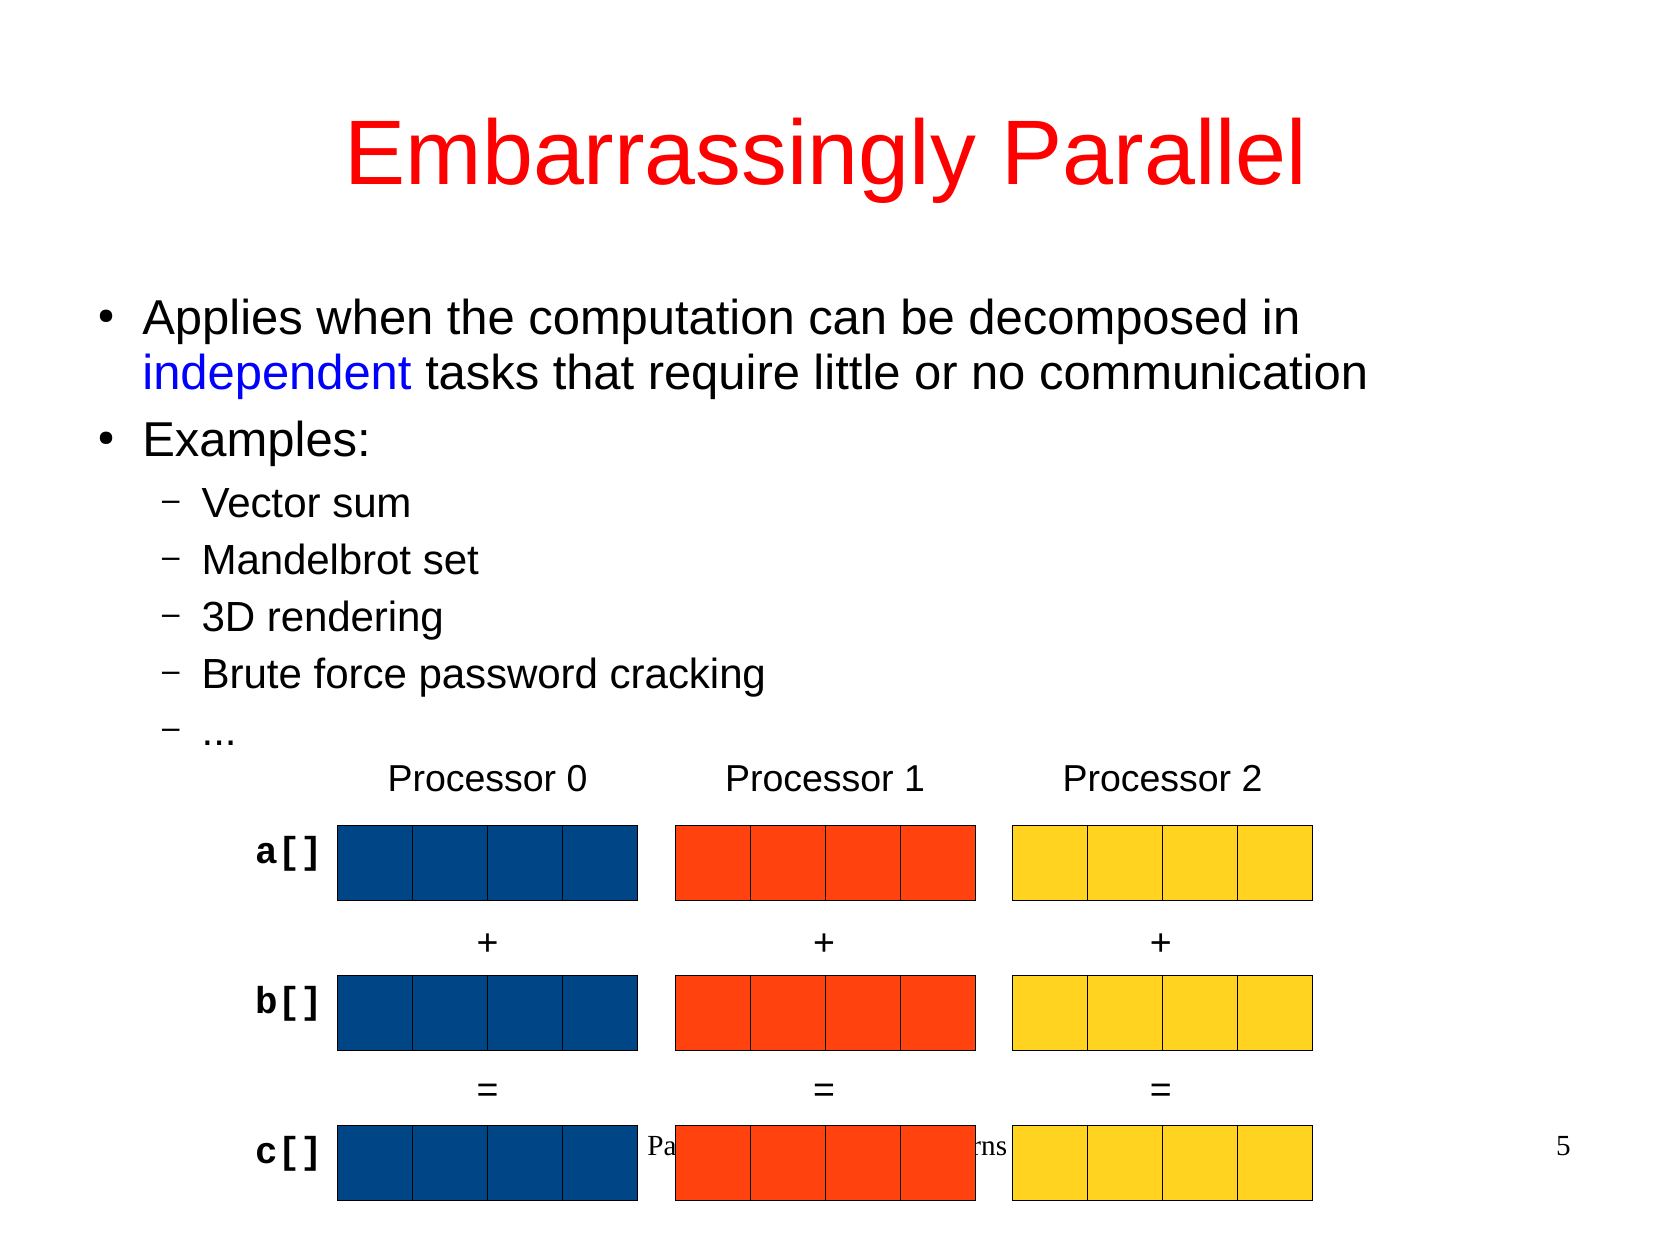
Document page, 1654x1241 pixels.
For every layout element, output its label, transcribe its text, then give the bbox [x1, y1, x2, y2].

text_box = [798, 1061, 874, 1119]
text_box + [798, 913, 874, 971]
text_box [1012, 825, 1313, 901]
text_box Processor 1 [675, 750, 976, 807]
text_box = [461, 1061, 537, 1119]
text_box + [1135, 913, 1211, 971]
text_box [675, 975, 976, 1051]
text_box Processor 2 [1012, 750, 1313, 807]
text_box [1012, 1125, 1313, 1201]
text_box + [461, 913, 537, 971]
text_box [675, 825, 976, 901]
text_box [337, 825, 638, 901]
text_box = [1135, 1061, 1211, 1119]
text_box [337, 1125, 638, 1201]
text_box Processor 0 [337, 750, 638, 807]
text_box c[] [240, 1125, 338, 1183]
text_box b[] [240, 975, 338, 1033]
text_box a[] [240, 825, 338, 883]
list Applies when the computation can be decomposed in independent tasks that require little or no communication Examples: Vector sum Mandelbrot set 3D rendering Brute force password cracking ... [82, 290, 1571, 756]
title Embarrassingly Parallel [82, 49, 1571, 257]
text_box [1012, 975, 1313, 1051]
text_box [337, 975, 638, 1051]
text_box [675, 1125, 976, 1201]
